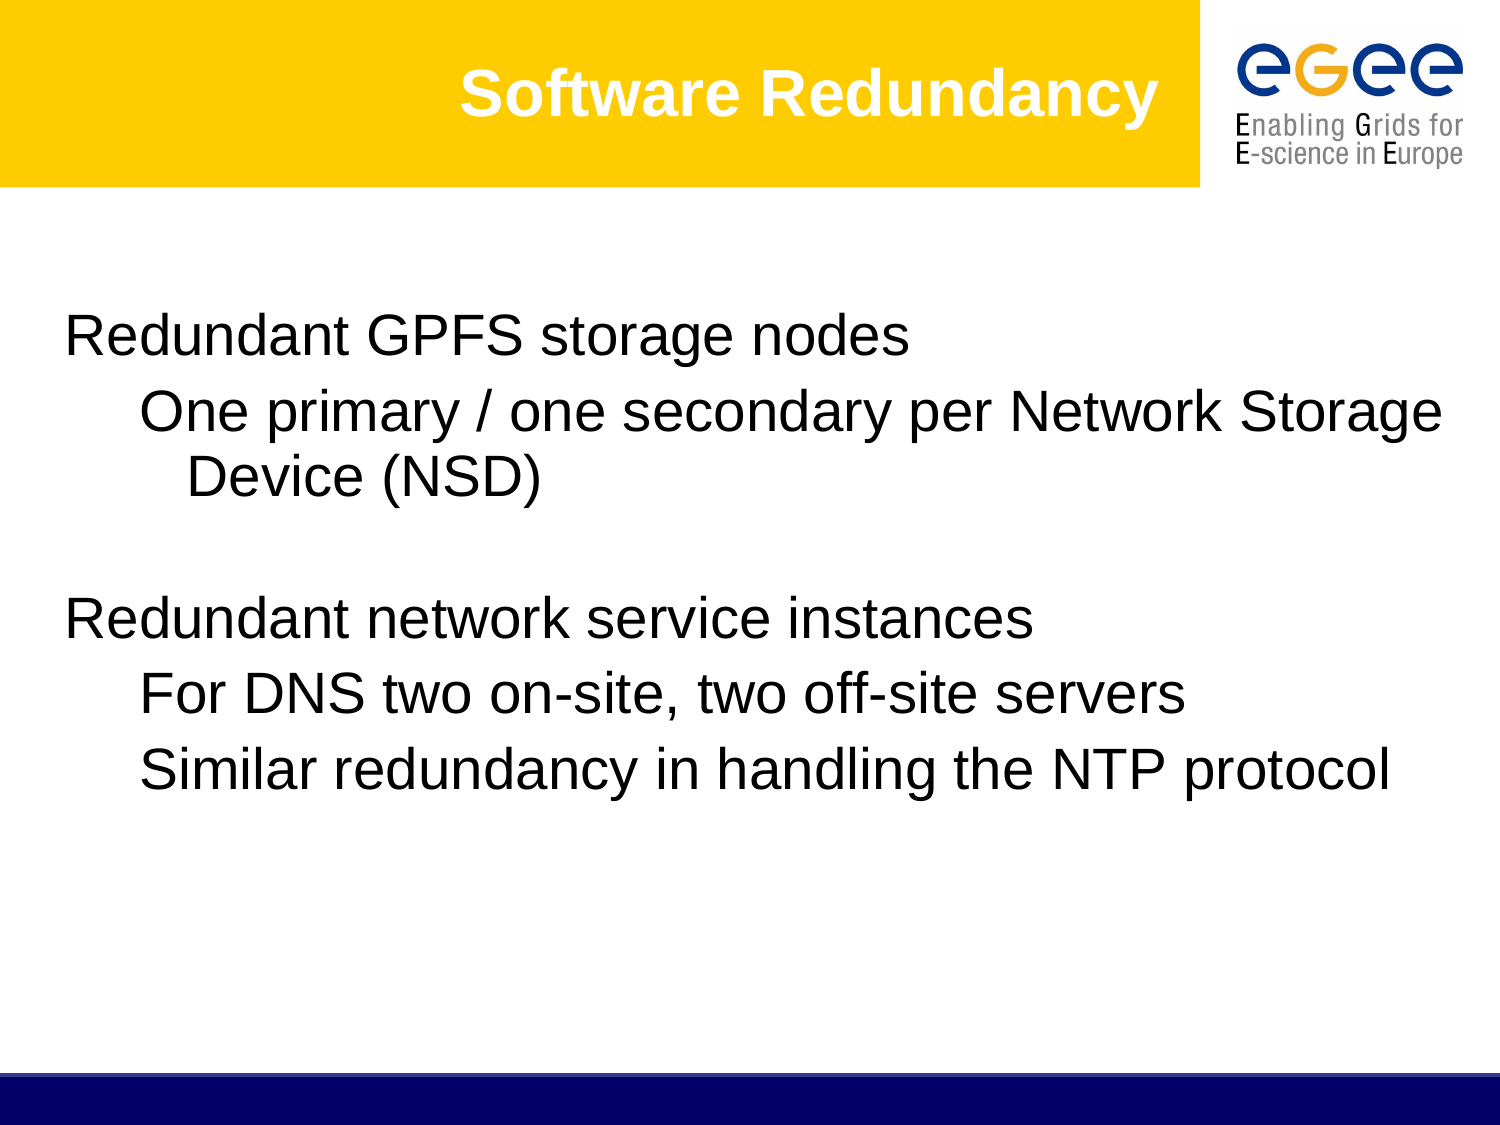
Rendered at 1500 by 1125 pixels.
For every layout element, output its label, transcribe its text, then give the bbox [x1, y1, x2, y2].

title Software Redundancy [12, 37, 1175, 150]
list Redundant GPFS storage nodes One primary / one secondary per Network Storage Device (NSD) Redundant network service instances For DNS two on-site, two off-site servers Similar redundancy in handling the NTP protocol [50, 295, 1463, 1013]
picture [1237, 24, 1463, 169]
